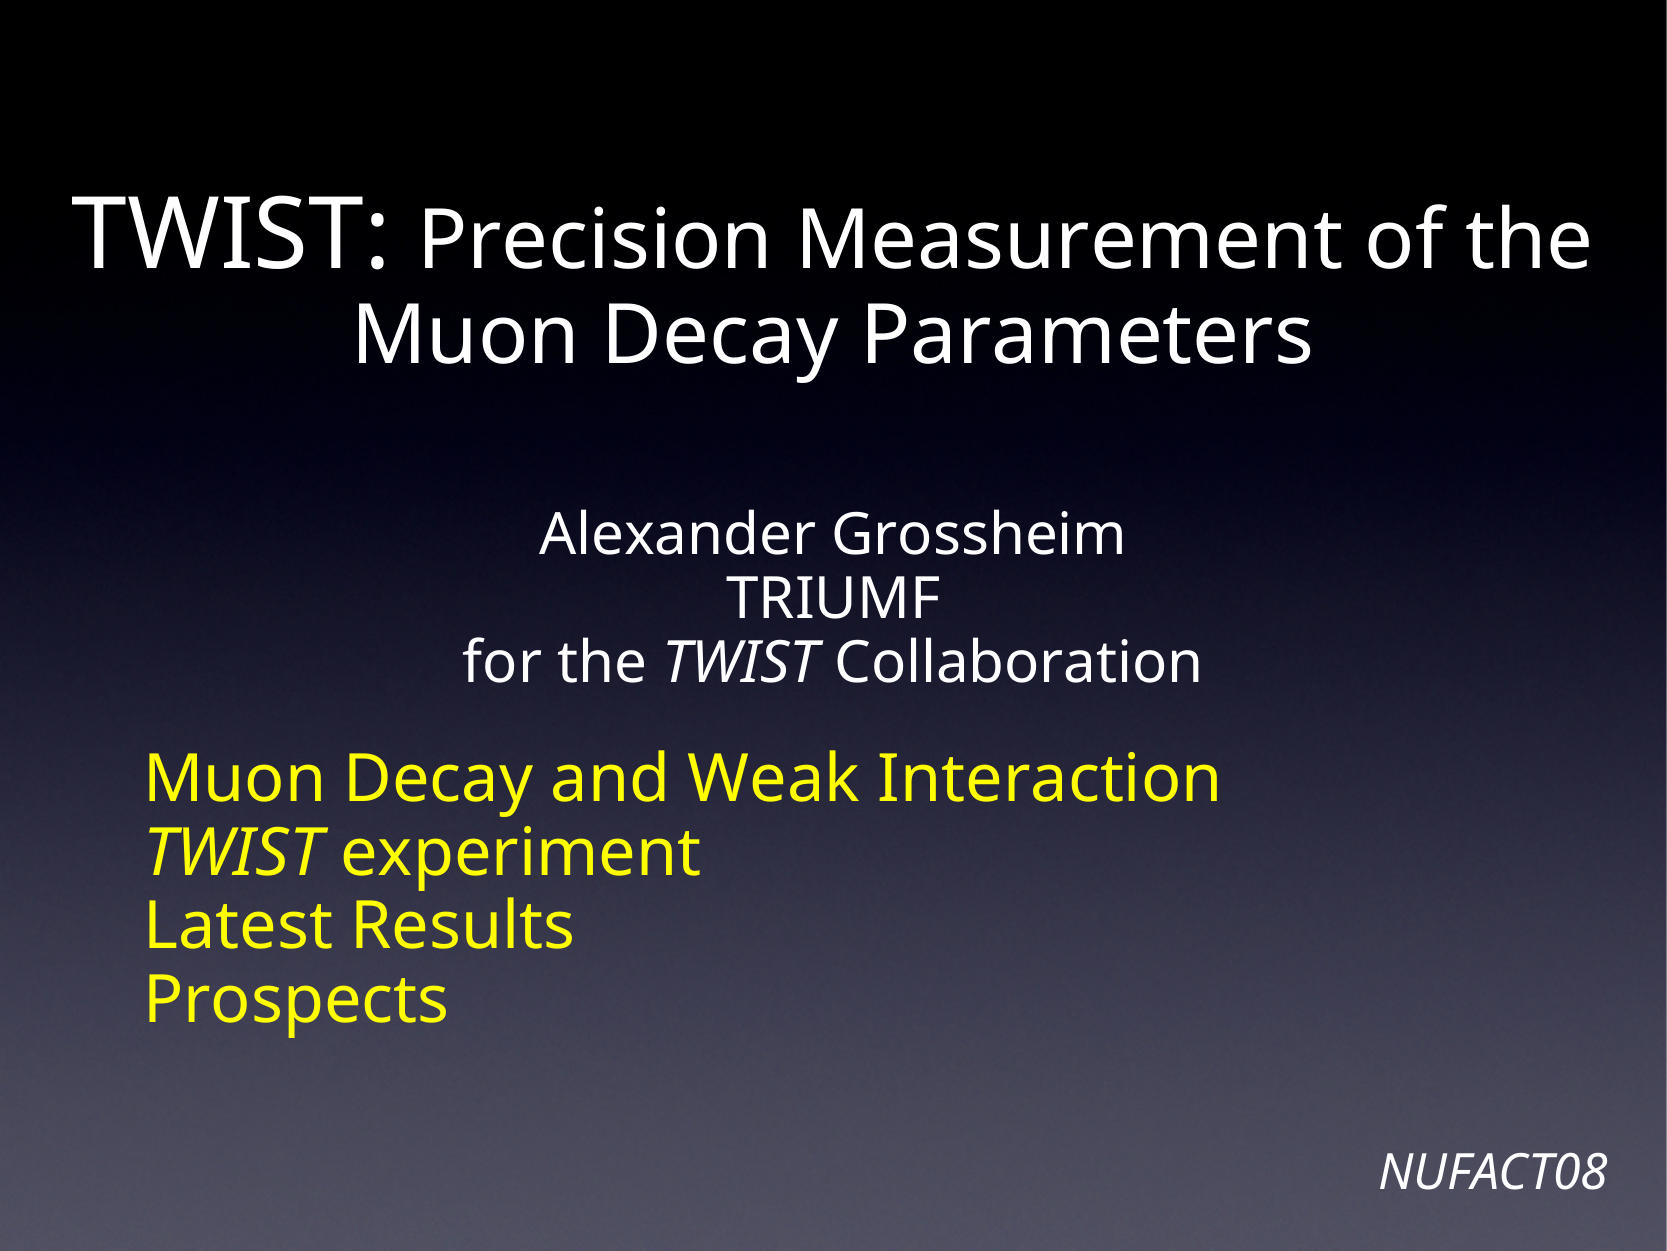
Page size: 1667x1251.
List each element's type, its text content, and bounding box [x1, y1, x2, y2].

list Alexander Grossheim TRIUMF for the TWIST Collaboration [162, 496, 1505, 806]
text_box NUFACT08 [883, 1137, 1609, 1209]
text_box Muon Decay and Weak Interaction TWIST experiment Latest Results Prospects [143, 742, 1485, 1105]
picture [0, 0, 1667, 1251]
title TWIST: Precision Measurement of the Muon Decay Parameters [16, 16, 1651, 547]
